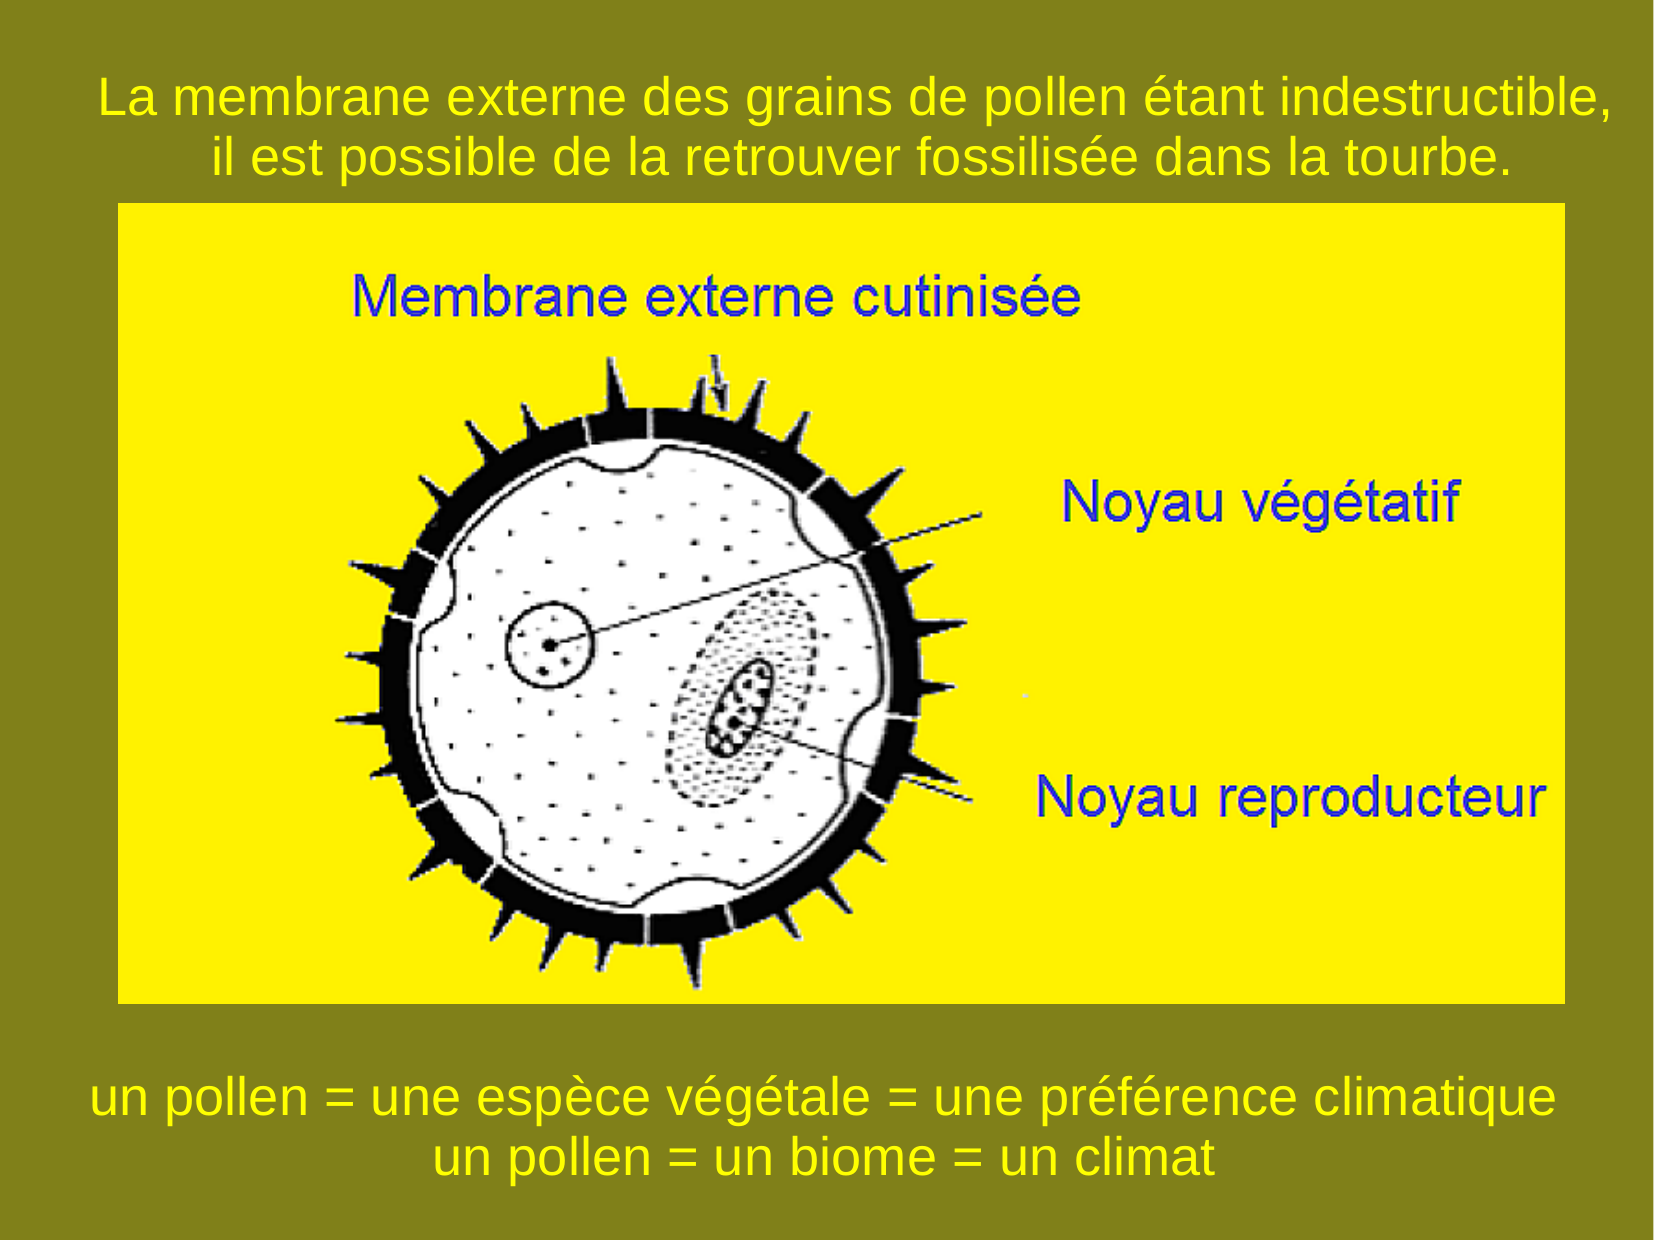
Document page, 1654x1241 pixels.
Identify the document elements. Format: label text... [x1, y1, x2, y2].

picture [118, 203, 1565, 1004]
title La membrane externe des grains de pollen étant indestructible, il est possible de la retrouver fossilisée dans la tourbe. [29, 30, 1654, 223]
text_box un pollen = une espèce végétale = une préférence climatique un pollen = un biome = un climat [50, 1066, 1599, 1188]
